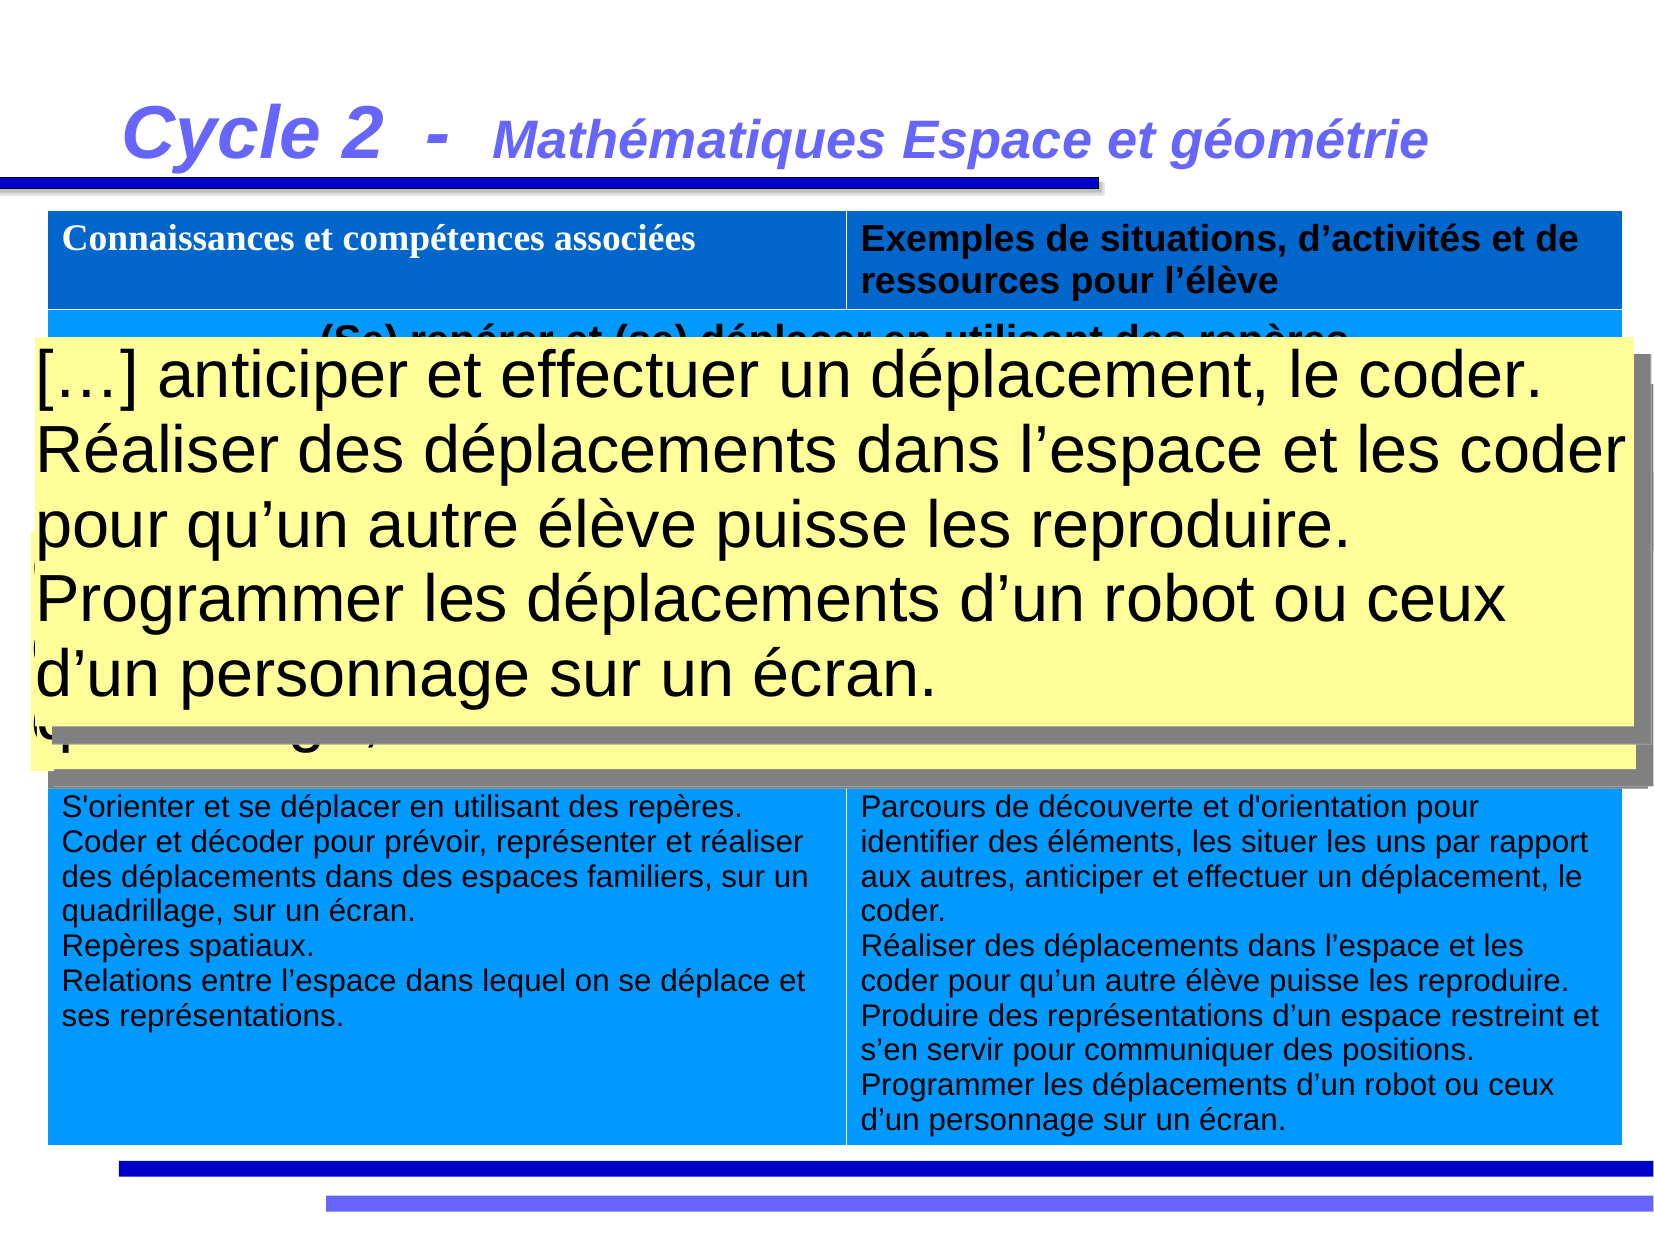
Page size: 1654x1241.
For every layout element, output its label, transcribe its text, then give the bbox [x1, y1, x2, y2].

text_box Coder et décoder pour prévoir, représenter et réaliser des déplacements dans des espaces familiers, sur un quadrillage, sur un écran. [30, 531, 54, 772]
table_cell S'orienter et se déplacer en utilisant des repères. Coder et décoder pour prévoir, représenter et réaliser des déplacements dans des espaces familiers, sur un quadrillage, sur un écran. Repères spatiaux. Relations entre l’espace dans lequel on se déplace et ses représentations. [48, 789, 846, 1145]
title Cycle 2 - Mathématiques Espace et géométrie [121, 28, 1534, 210]
text_box S'orienter et se déplacer en utilisant des repères. Coder et décoder pour prévoir, représenter et réaliser des déplacements dans des espaces familiers, sur un quadrillage, sur un écran. [36, 727, 1636, 770]
table_header Connaissances et compétences associées [48, 211, 846, 309]
text_box [0, 177, 1099, 189]
table_cell Parcours de découverte et d'orientation pour identifier des éléments, les situer les uns par rapport aux autres, anticiper et effectuer un déplacement, le coder. Réaliser des déplacements dans l’espace et les coder pour qu’un autre élève puisse les reproduire. Produire des représentations d’un espace restreint et s’en servir pour communiquer des positions. Programmer les déplacements d’un robot ou ceux d’un personnage sur un écran. [847, 789, 1622, 1145]
table_cell (Se) repérer et (se) déplacer en utilisant des repères [48, 310, 1622, 337]
text_box […] anticiper et effectuer un déplacement, le coder. Réaliser des déplacements dans l’espace et les coder pour qu’un autre élève puisse les reproduire. Programmer les déplacements d’un robot ou ceux d’un personnage sur un écran. [35, 337, 1634, 727]
table_header Exemples de situations, d’activités et de ressources pour l’élève [847, 211, 1622, 309]
